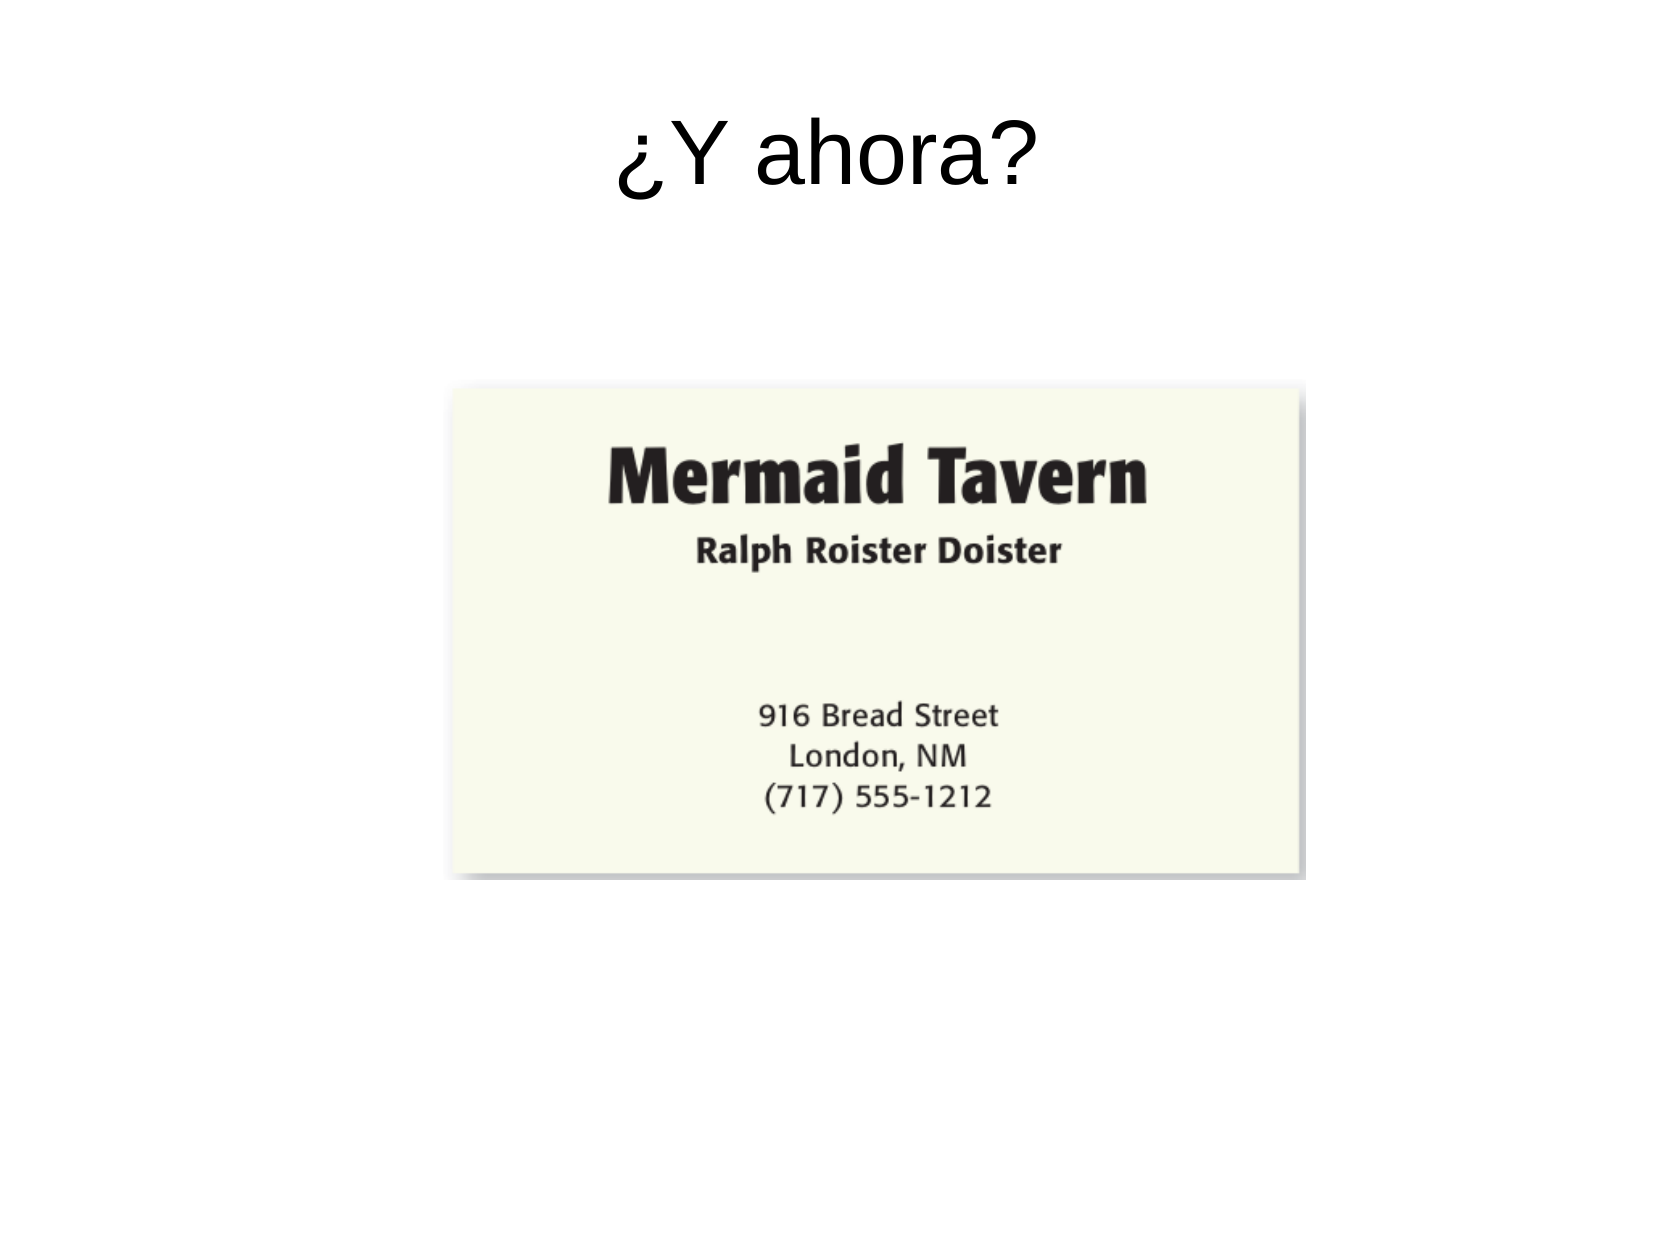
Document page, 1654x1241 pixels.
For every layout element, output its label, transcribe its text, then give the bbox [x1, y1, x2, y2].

title ¿Y ahora? [82, 49, 1571, 257]
picture [443, 379, 1306, 880]
